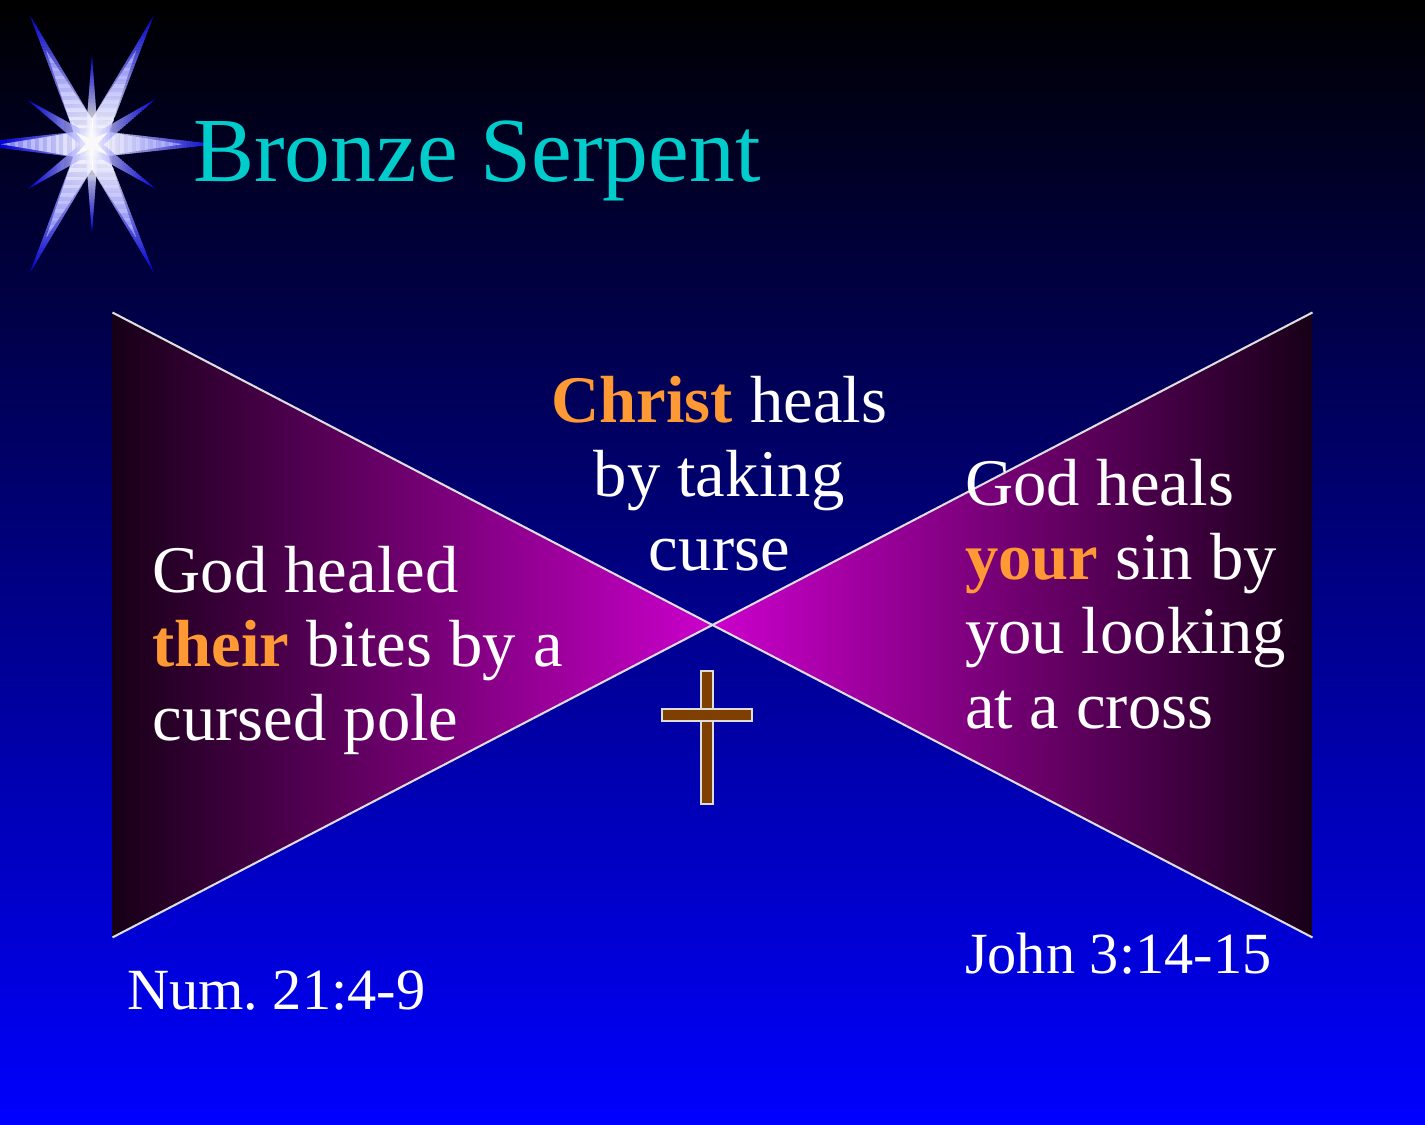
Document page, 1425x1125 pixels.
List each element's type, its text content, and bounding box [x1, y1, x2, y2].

text_box [959, 751, 1313, 913]
title Bronze Serpent [178, 56, 1390, 244]
text_box God heals your sin by you looking at a cross [949, 438, 1338, 751]
text_box God healed their bites by a cursed pole [137, 524, 588, 763]
text_box Num. 21:4-9 [112, 950, 463, 1030]
text_box [588, 593, 708, 688]
text_box Christ heals by taking curse [518, 355, 921, 593]
text_box [661, 671, 753, 804]
text_box [717, 504, 949, 746]
text_box [1076, 314, 1313, 438]
text_box [112, 314, 514, 936]
text_box John 3:14-15 [949, 913, 1350, 994]
